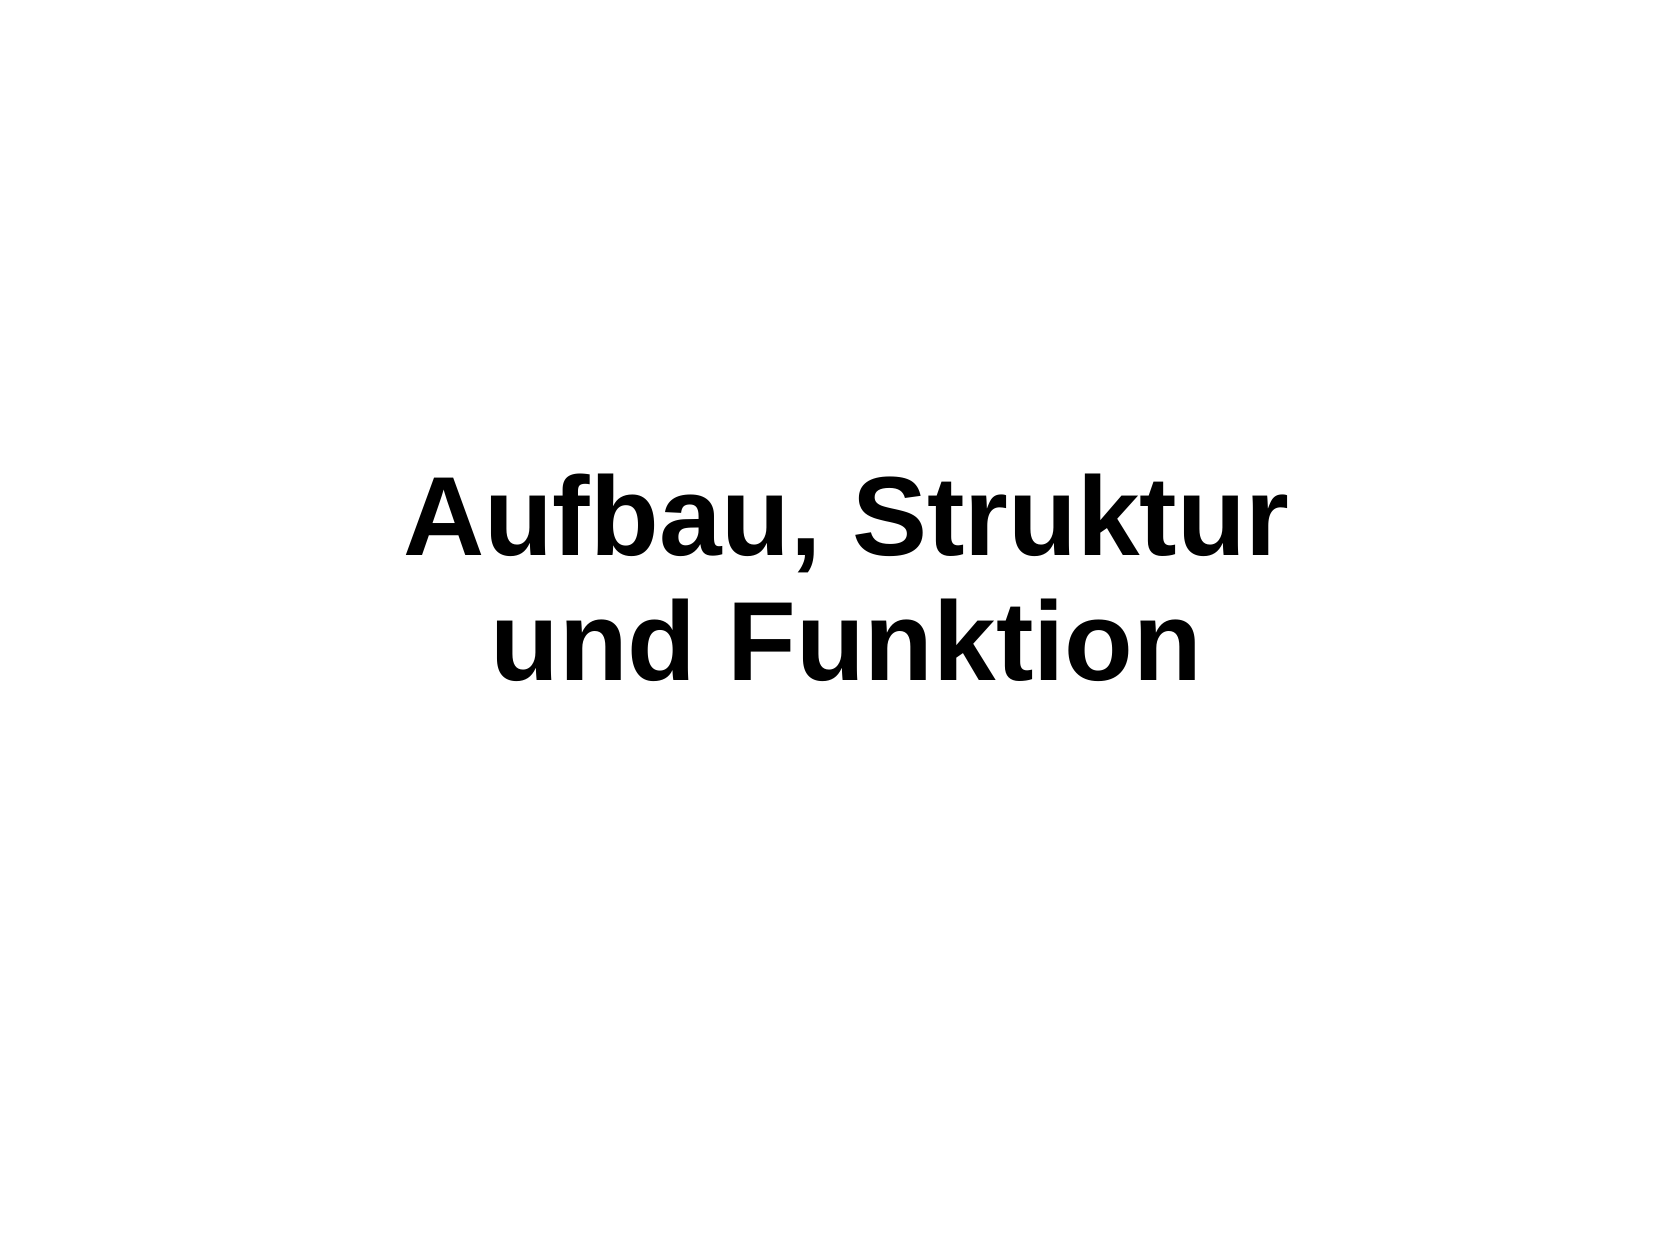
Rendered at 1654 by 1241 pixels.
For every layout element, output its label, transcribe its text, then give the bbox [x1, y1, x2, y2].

subtitle Aufbau, Struktur und Funktion [82, 49, 1571, 1109]
